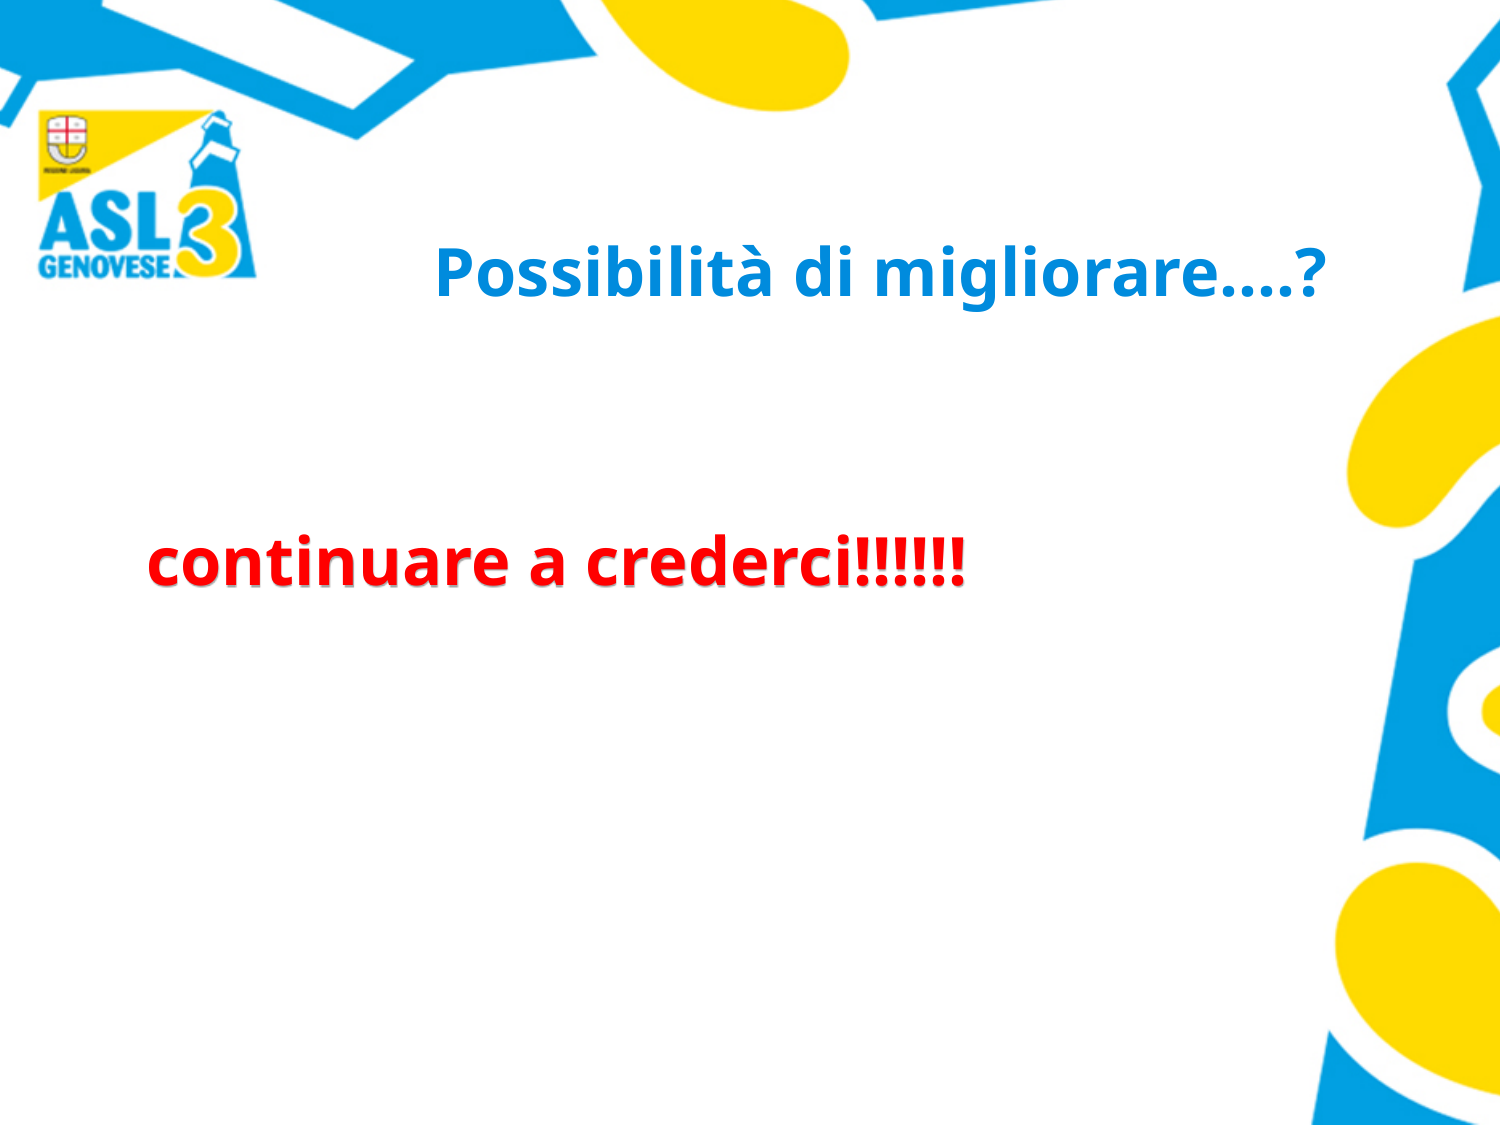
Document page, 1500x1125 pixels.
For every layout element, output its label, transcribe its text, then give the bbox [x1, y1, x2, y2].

text_box Possibilità di migliorare….? [418, 142, 1367, 259]
list continuare a crederci!!!!!! [75, 310, 1331, 1051]
